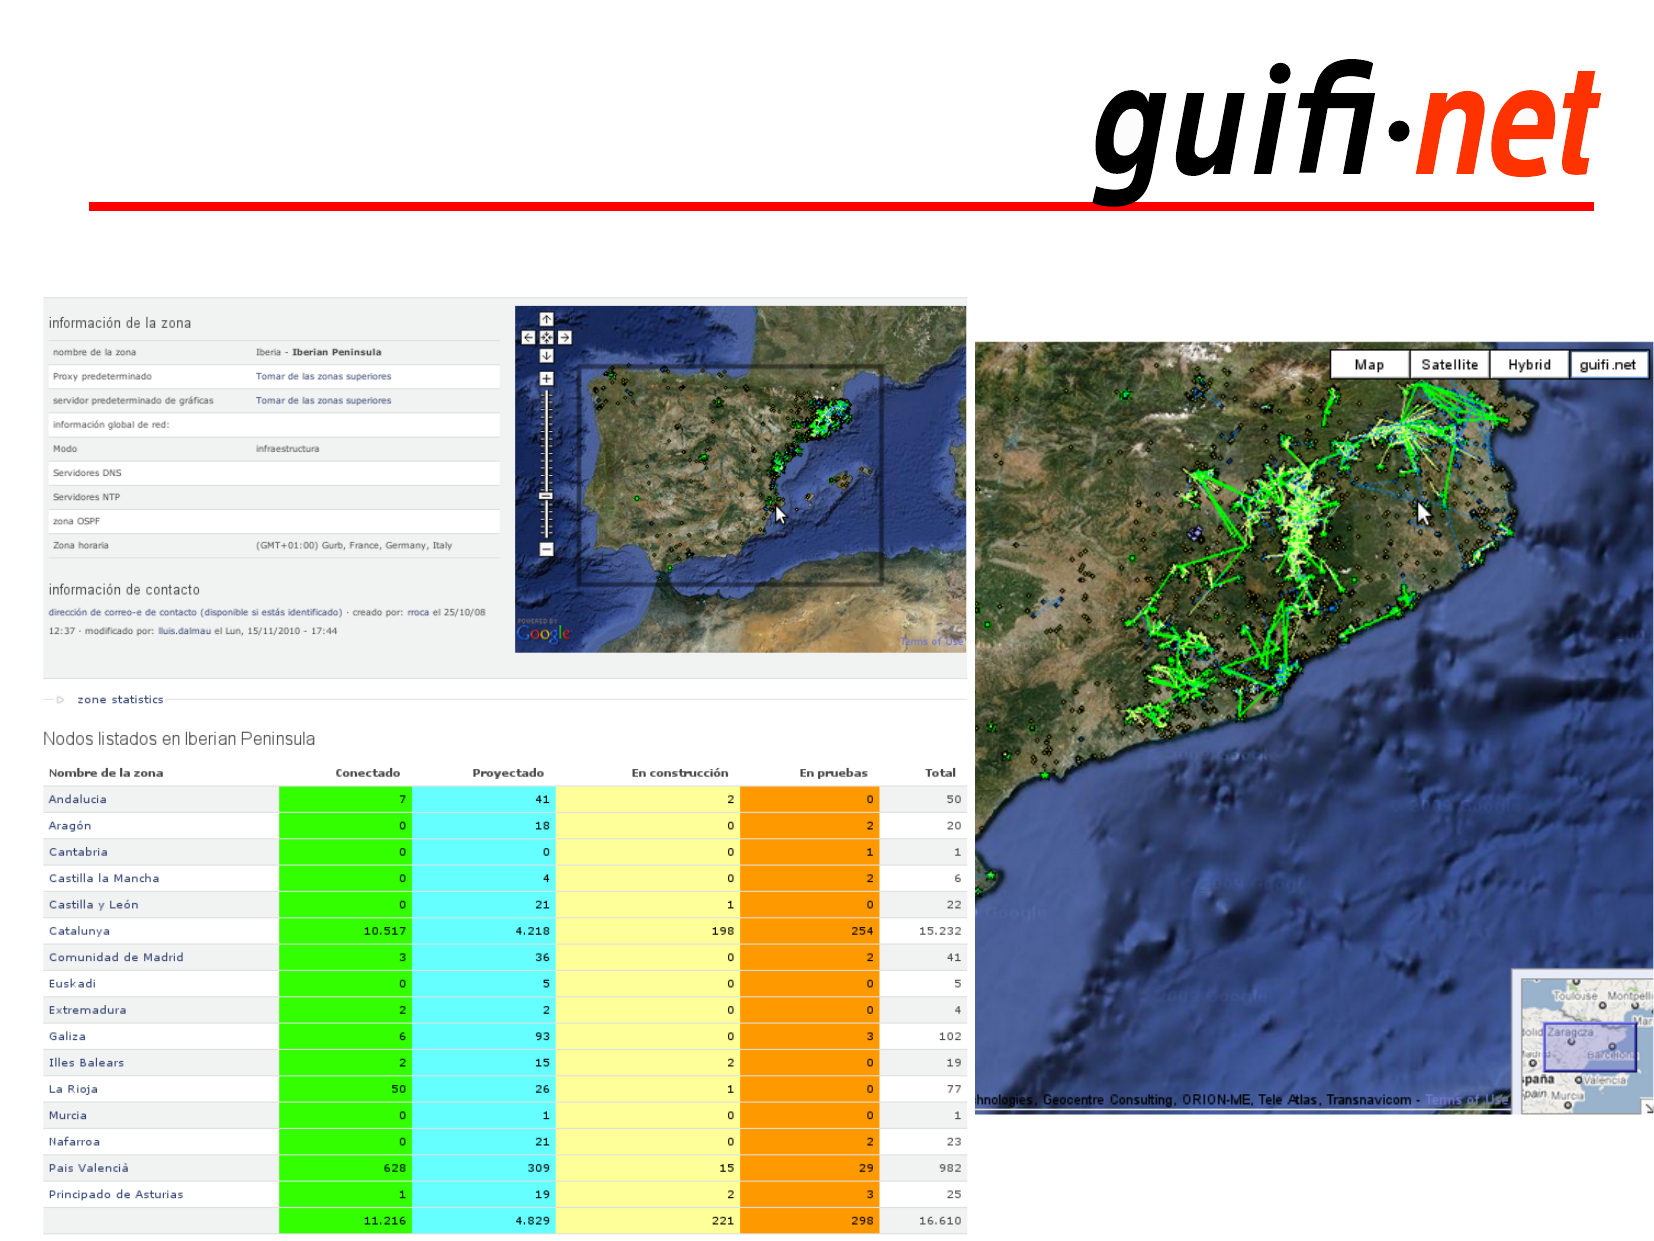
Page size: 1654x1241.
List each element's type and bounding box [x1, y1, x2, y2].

picture [29, 295, 1654, 1241]
